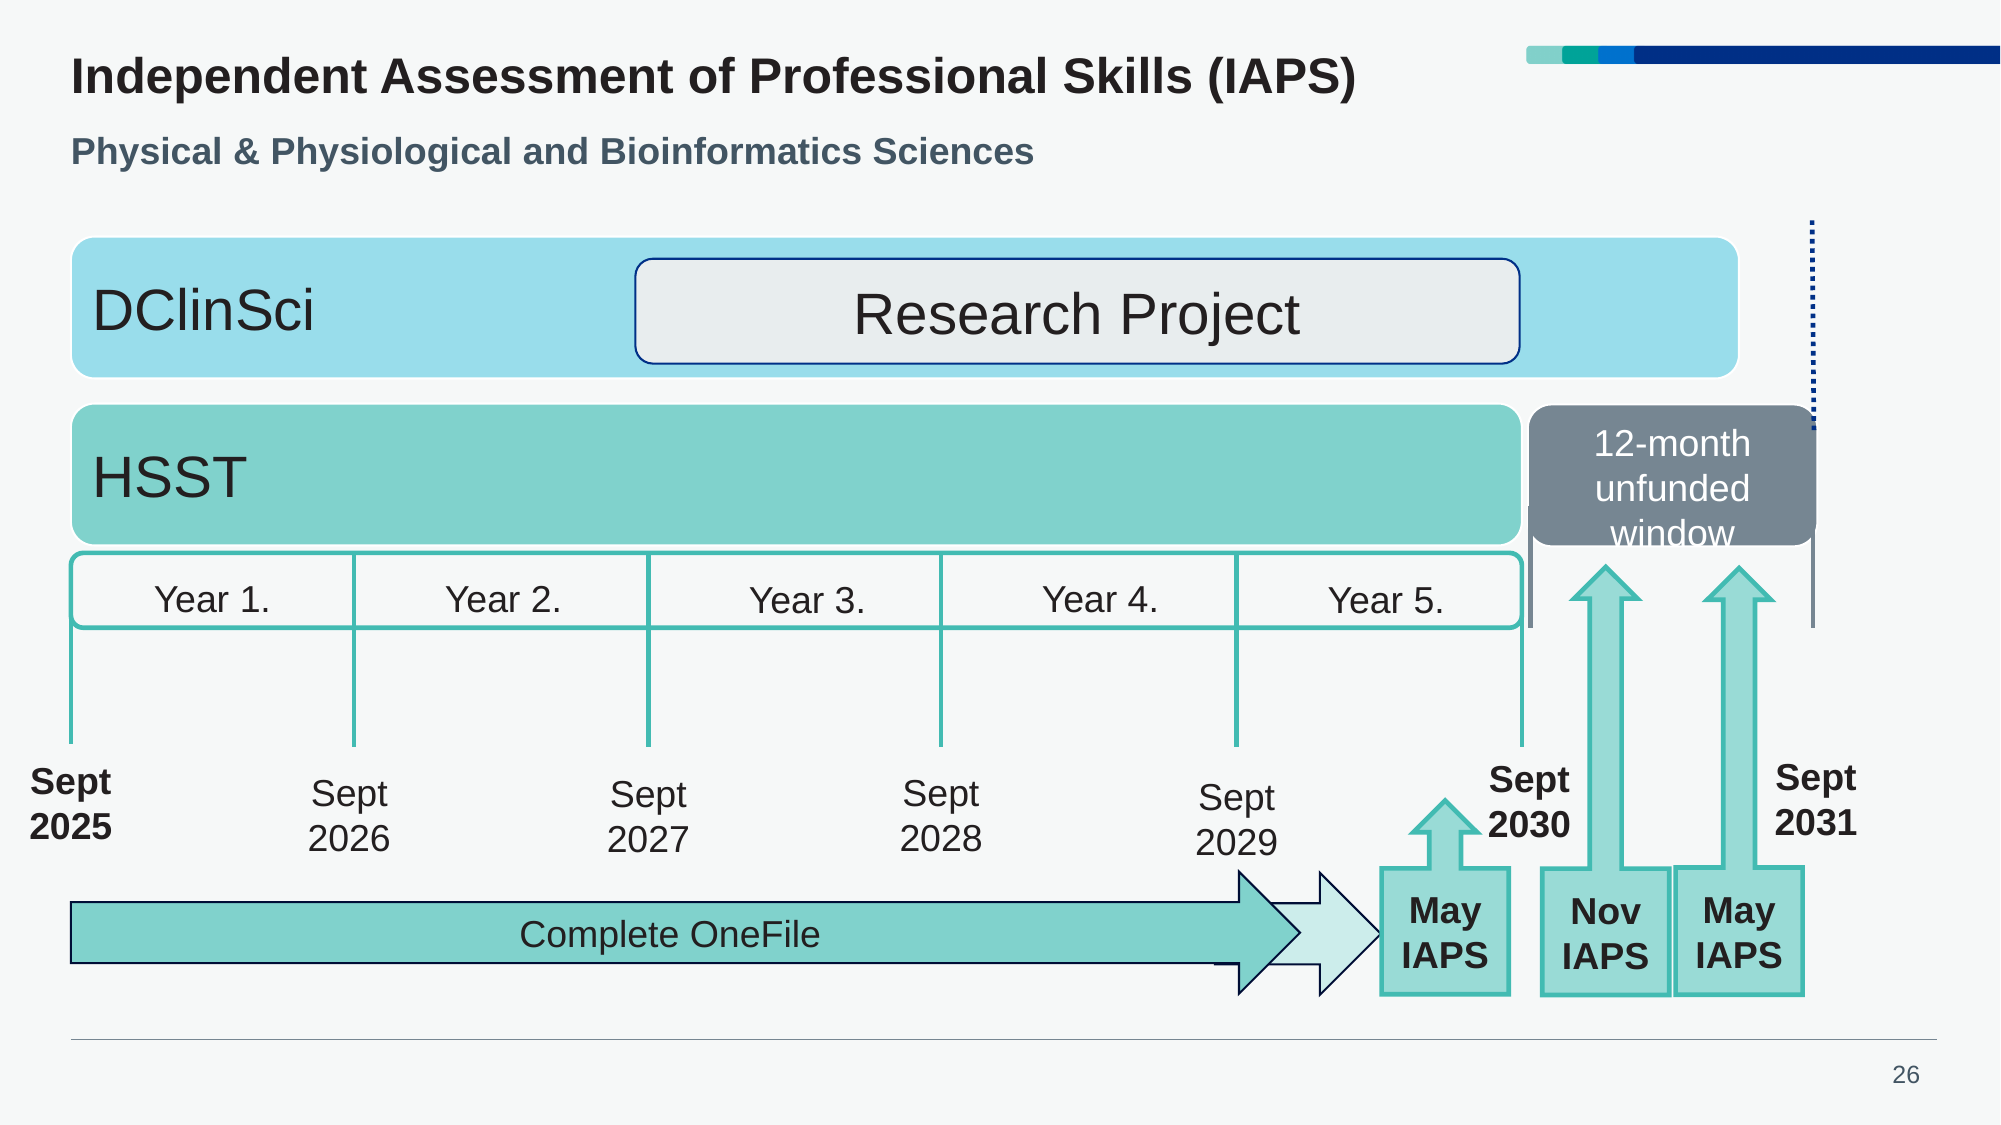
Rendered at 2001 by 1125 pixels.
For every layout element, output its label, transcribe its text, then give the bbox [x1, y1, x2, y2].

text_box Sept 2030 [1465, 747, 1589, 854]
text_box Sept 2027 [584, 762, 712, 869]
text_box Sept 2028 [877, 761, 1005, 868]
text_box Year 5. [1252, 568, 1519, 611]
text_box Research Project [635, 258, 1520, 364]
text_box [1269, 872, 1381, 995]
text_box Year 2. [370, 566, 637, 610]
text_box May IAPS [1675, 567, 1803, 995]
text_box Sept 2031 [1756, 745, 1880, 852]
text_box Year 1. [79, 566, 346, 610]
text_box Year 3. [674, 568, 939, 611]
text_box Sept 2025 [7, 749, 135, 856]
title Independent Assessment of Professional Skills (IAPS) [70, 50, 1942, 121]
text_box DClinSci [70, 236, 1739, 379]
text_box HSST [70, 403, 1522, 546]
text_box Sept 2029 [1173, 765, 1301, 872]
text_box Complete OneFile [70, 871, 1301, 994]
text_box Year 4. [967, 566, 1234, 610]
text_box Sept 2026 [285, 761, 413, 868]
list Physical & Physiological and Bioinformatics Sciences [70, 125, 1878, 221]
text_box May IAPS [1381, 800, 1509, 995]
text_box 12-month unfunded window [1527, 404, 1818, 547]
text_box Nov IAPS [1542, 566, 1670, 995]
